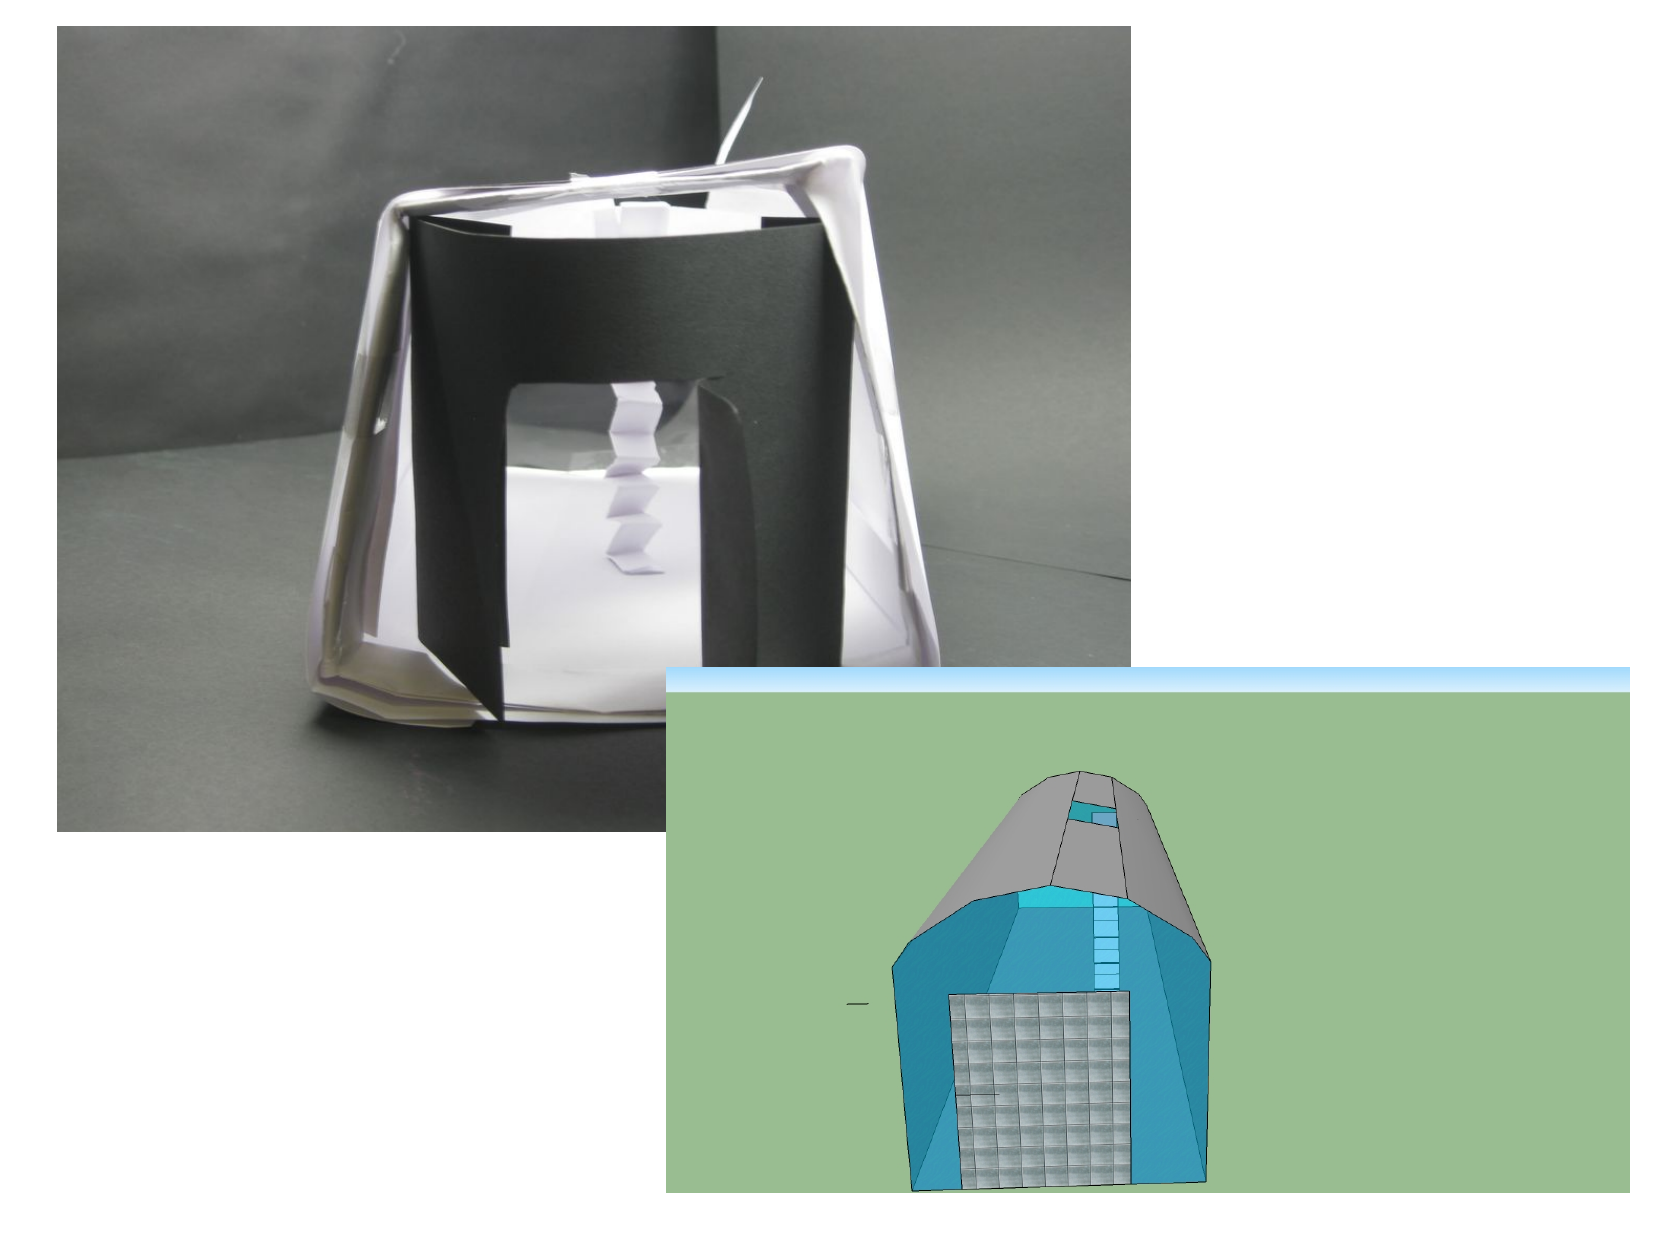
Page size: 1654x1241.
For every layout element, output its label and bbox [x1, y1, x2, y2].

picture [57, 26, 1630, 1193]
